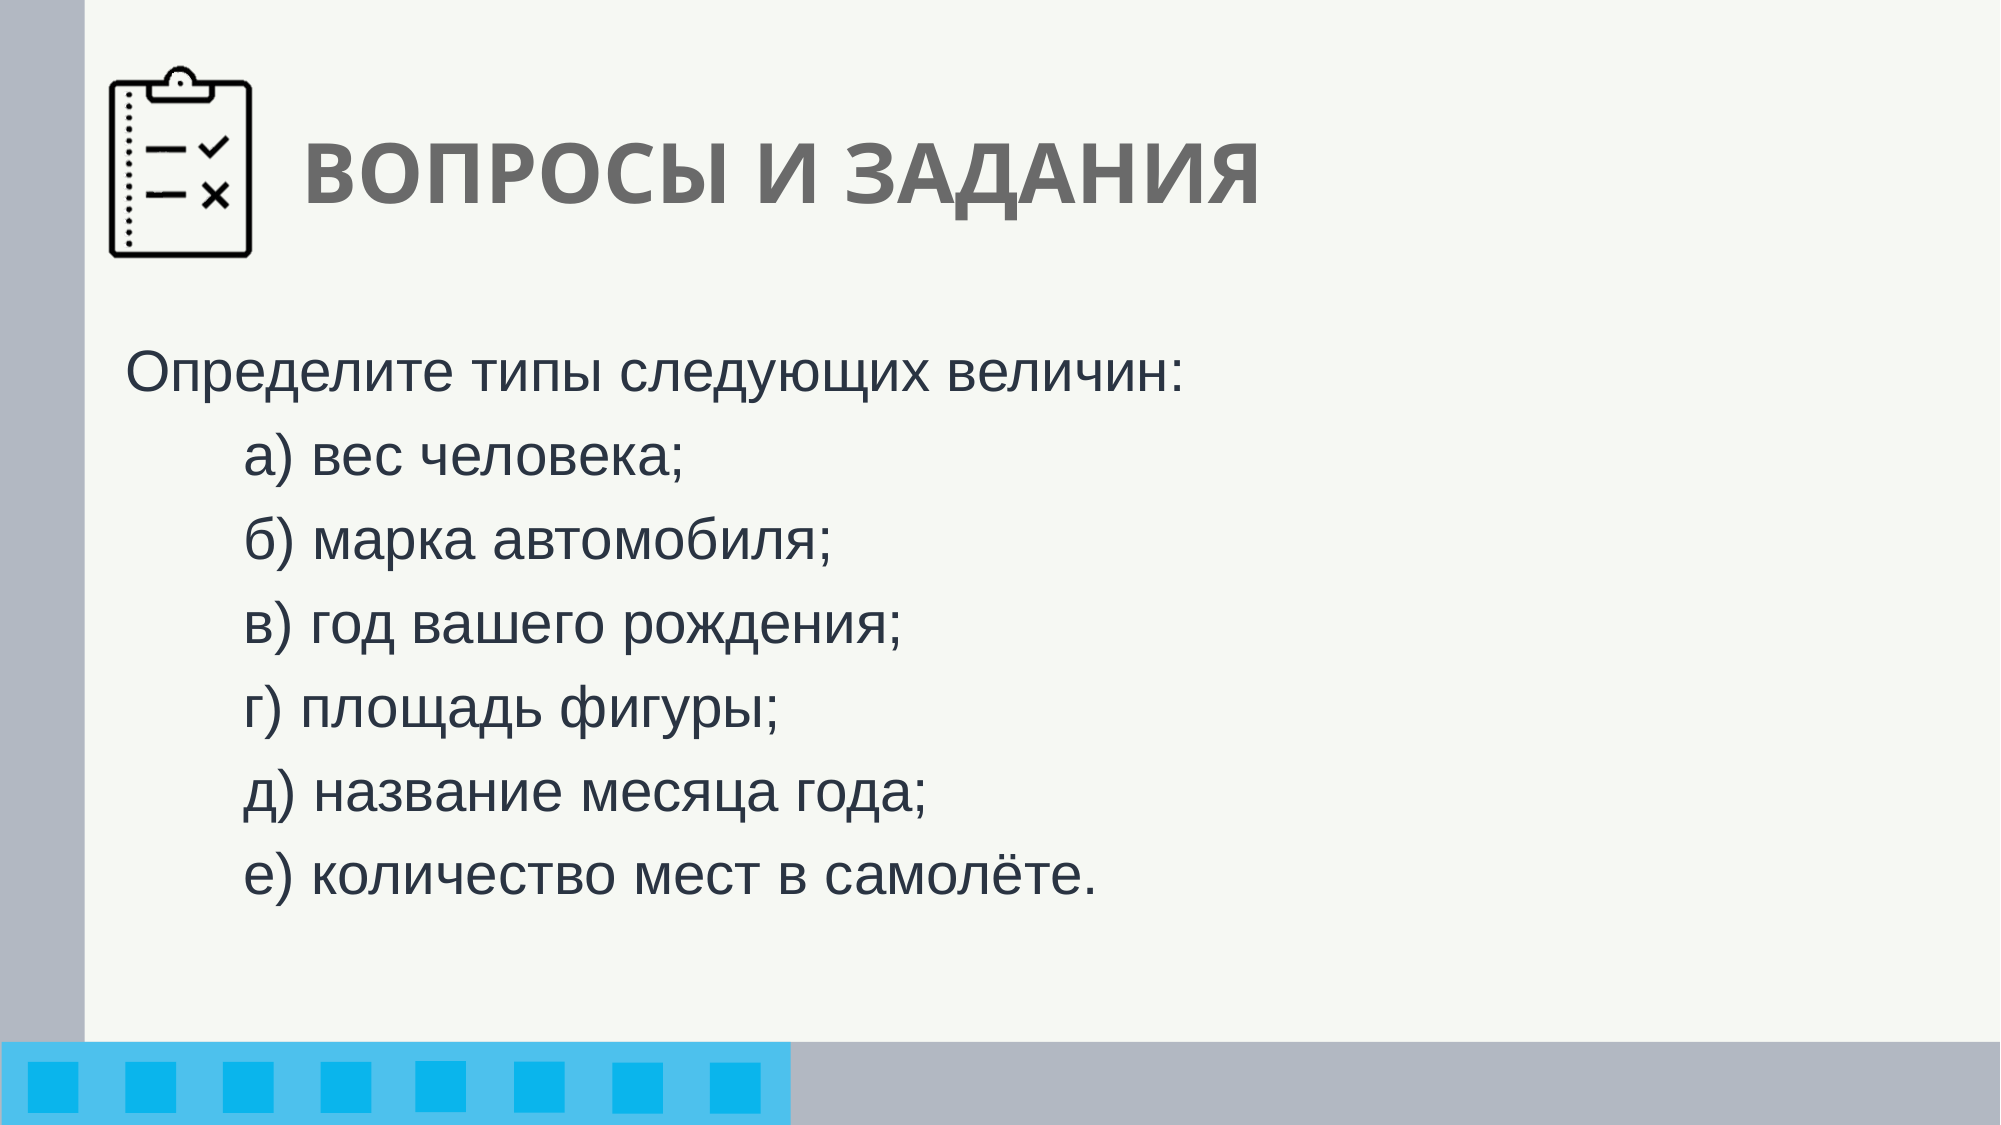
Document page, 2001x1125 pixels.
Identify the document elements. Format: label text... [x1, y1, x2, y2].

picture [85, 54, 286, 286]
list Определите типы следующих величин: а) вес человека; б) марка автомобиля; в) год вашего рождения; г) площадь фигуры; д) название месяца года; е) количество мест в самолёте. [110, 311, 1892, 1058]
title ВОПРОСЫ И ЗАДАНИЯ [285, 67, 1892, 286]
